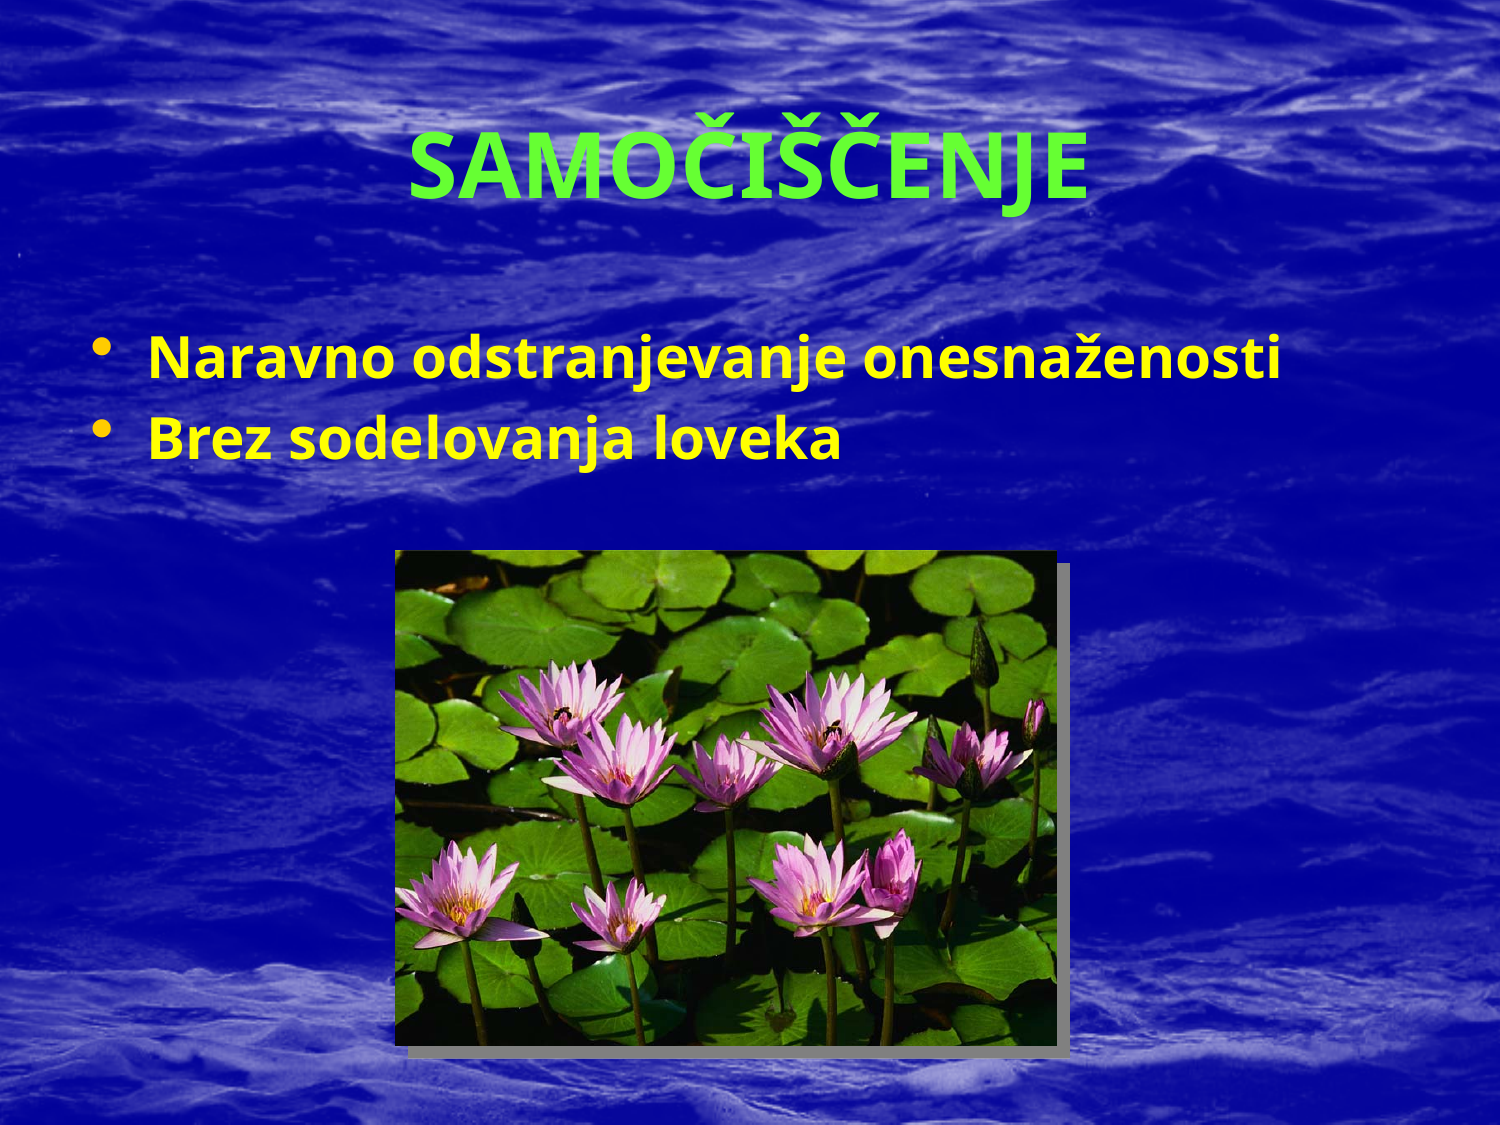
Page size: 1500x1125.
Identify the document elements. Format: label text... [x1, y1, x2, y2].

picture [0, 0, 1500, 1125]
title SAMOČIŠČENJE [75, 47, 1425, 275]
list Naravno odstranjevanje onesnaženosti Brez sodelovanja loveka [75, 312, 1425, 528]
